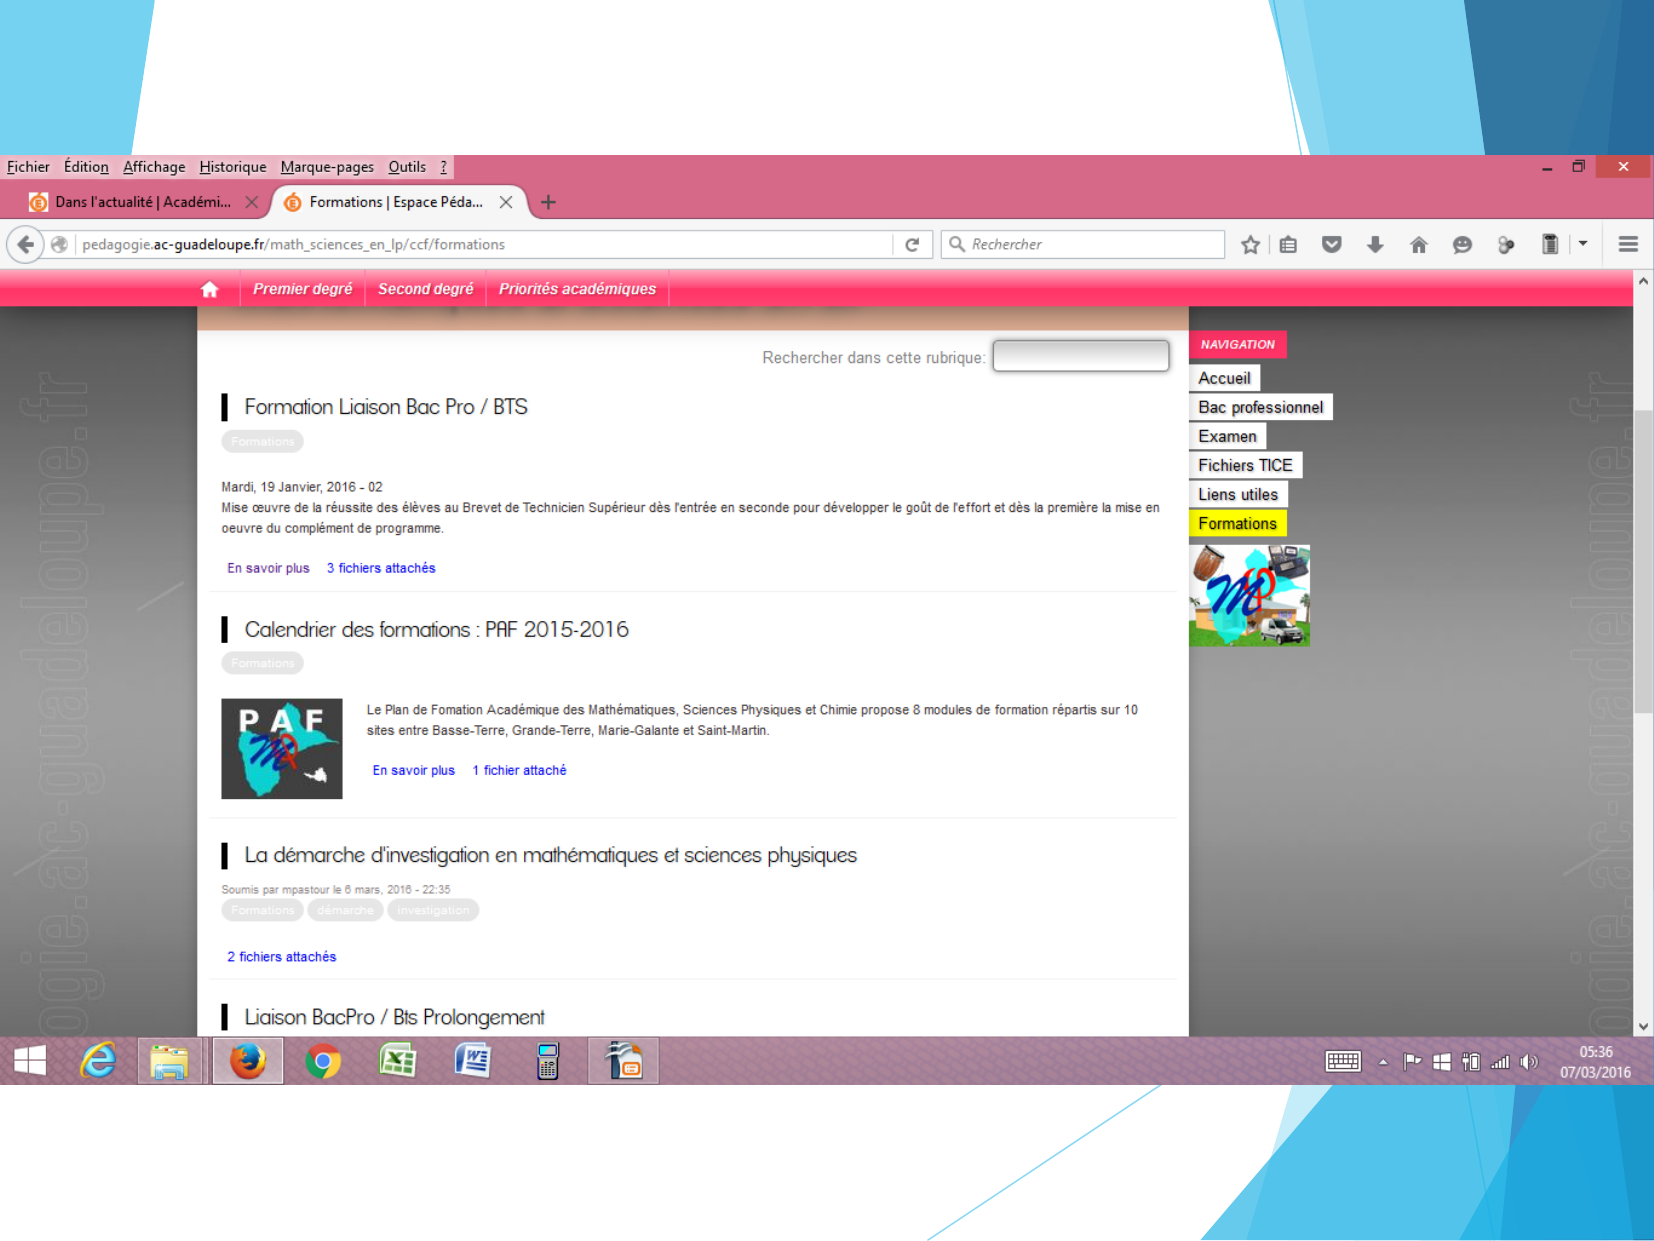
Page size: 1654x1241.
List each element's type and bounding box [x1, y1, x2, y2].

picture [0, 155, 1654, 1085]
